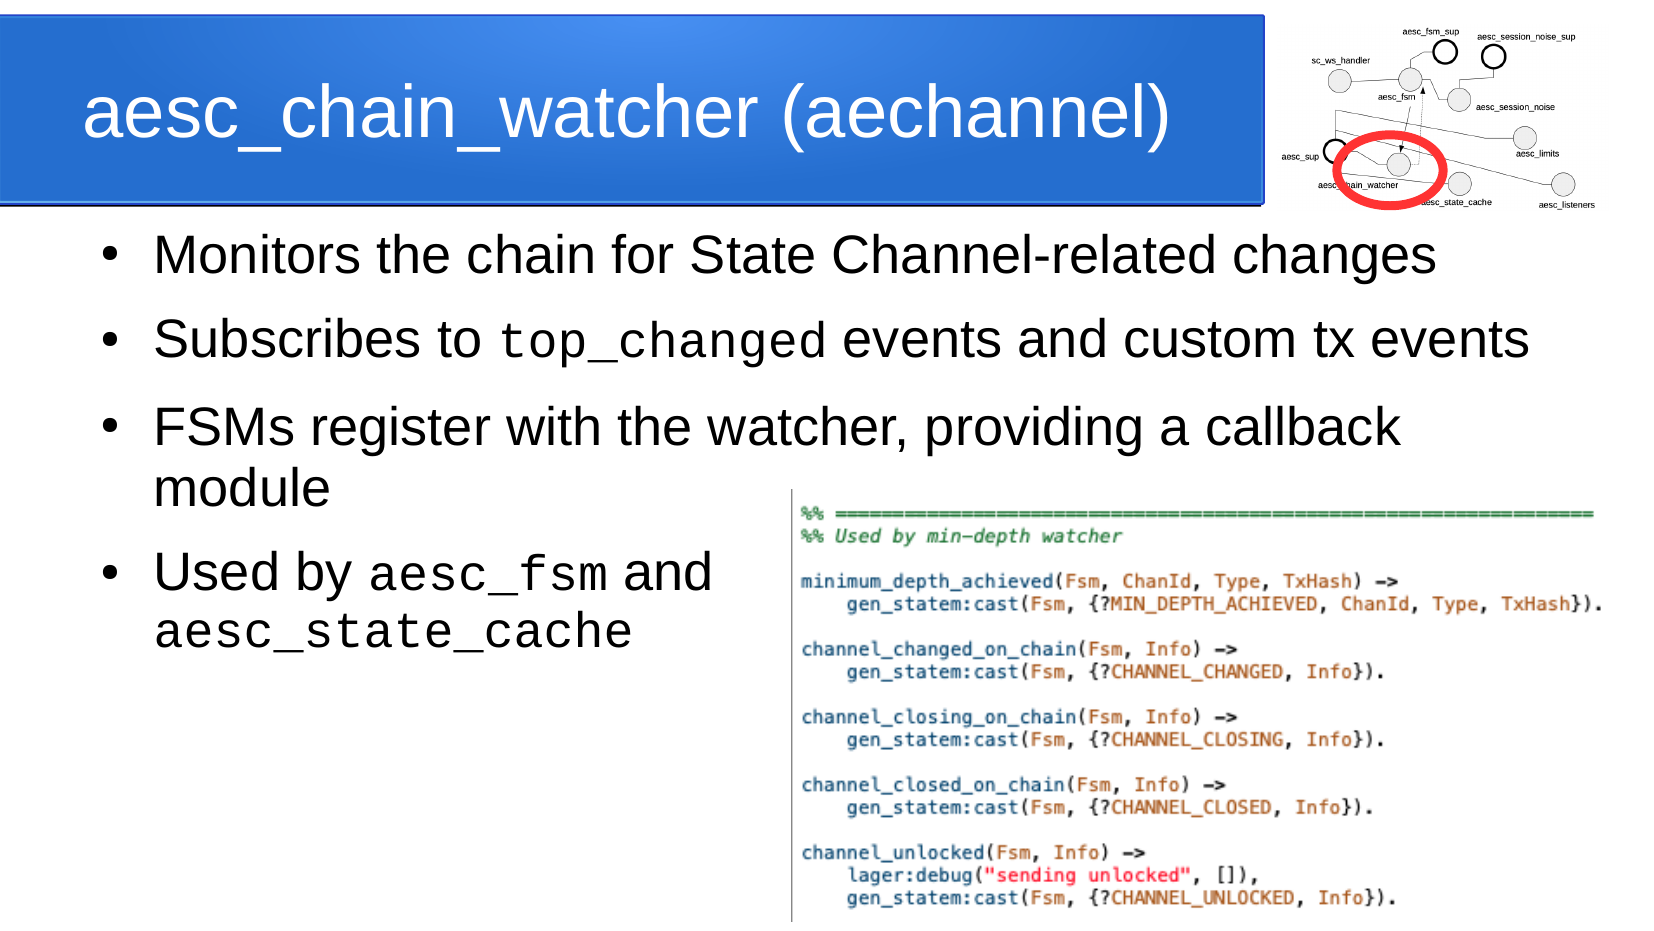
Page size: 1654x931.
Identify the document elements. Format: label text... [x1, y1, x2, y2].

title aesc_chain_watcher (aechannel) [82, 35, 1235, 189]
picture [1342, 140, 1438, 201]
list Monitors the chain for State Channel-related changes Subscribes to top_changed events and custom tx events FSMs register with the watcher, providing a callback module Used by aesc_fsm and aesc_state_cache [82, 224, 1571, 764]
picture [1277, 24, 1609, 211]
picture [791, 489, 1653, 922]
